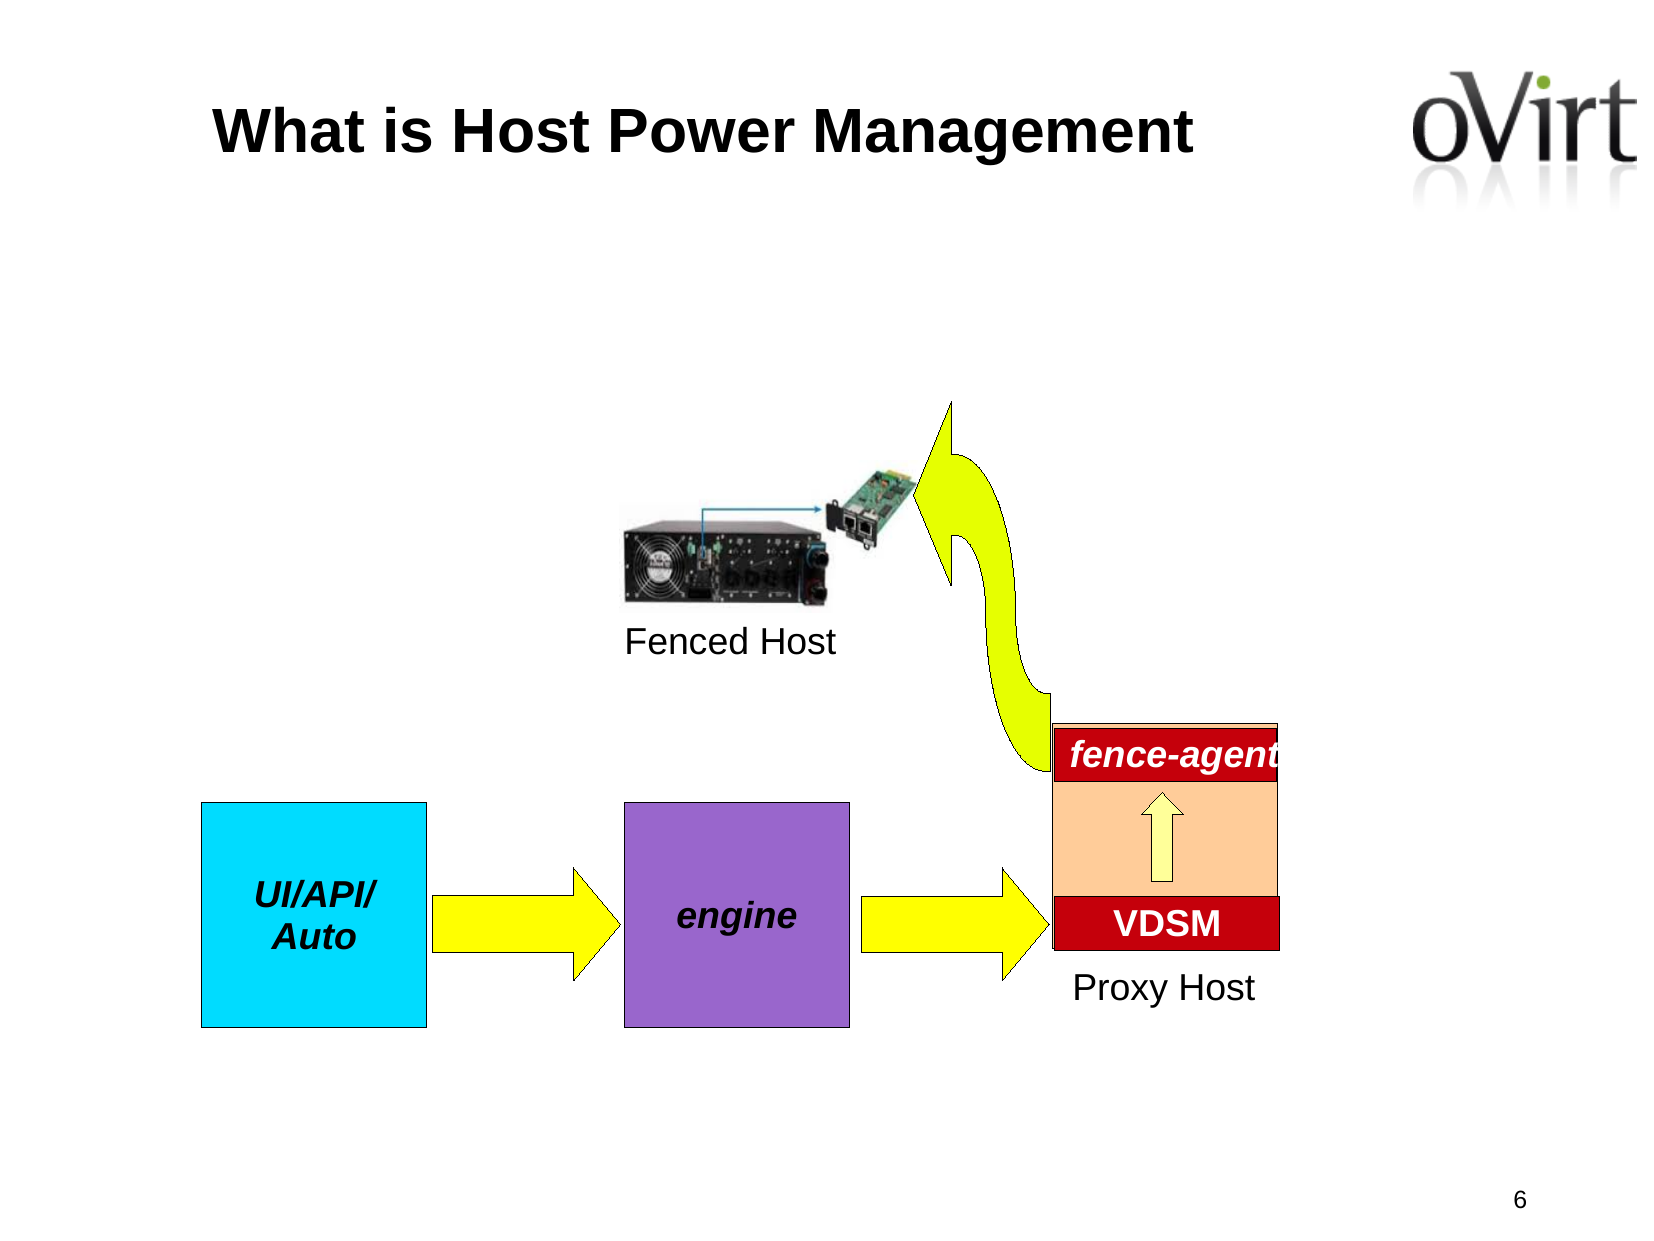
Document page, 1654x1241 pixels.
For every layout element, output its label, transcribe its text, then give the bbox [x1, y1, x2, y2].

text_box [861, 867, 1050, 981]
picture [619, 460, 924, 613]
text_box UI/API/ Auto [201, 802, 427, 1028]
text_box Proxy Host [1048, 966, 1280, 1010]
text_box [1052, 723, 1278, 949]
text_box [913, 401, 1051, 772]
text_box VDSM [1054, 896, 1280, 951]
picture [1413, 63, 1637, 212]
text_box [432, 867, 621, 981]
text_box fence-agents [1054, 728, 1277, 782]
text_box Fenced Host [614, 620, 847, 664]
title What is Host Power Management [82, 37, 1303, 226]
text_box engine [624, 802, 850, 1028]
